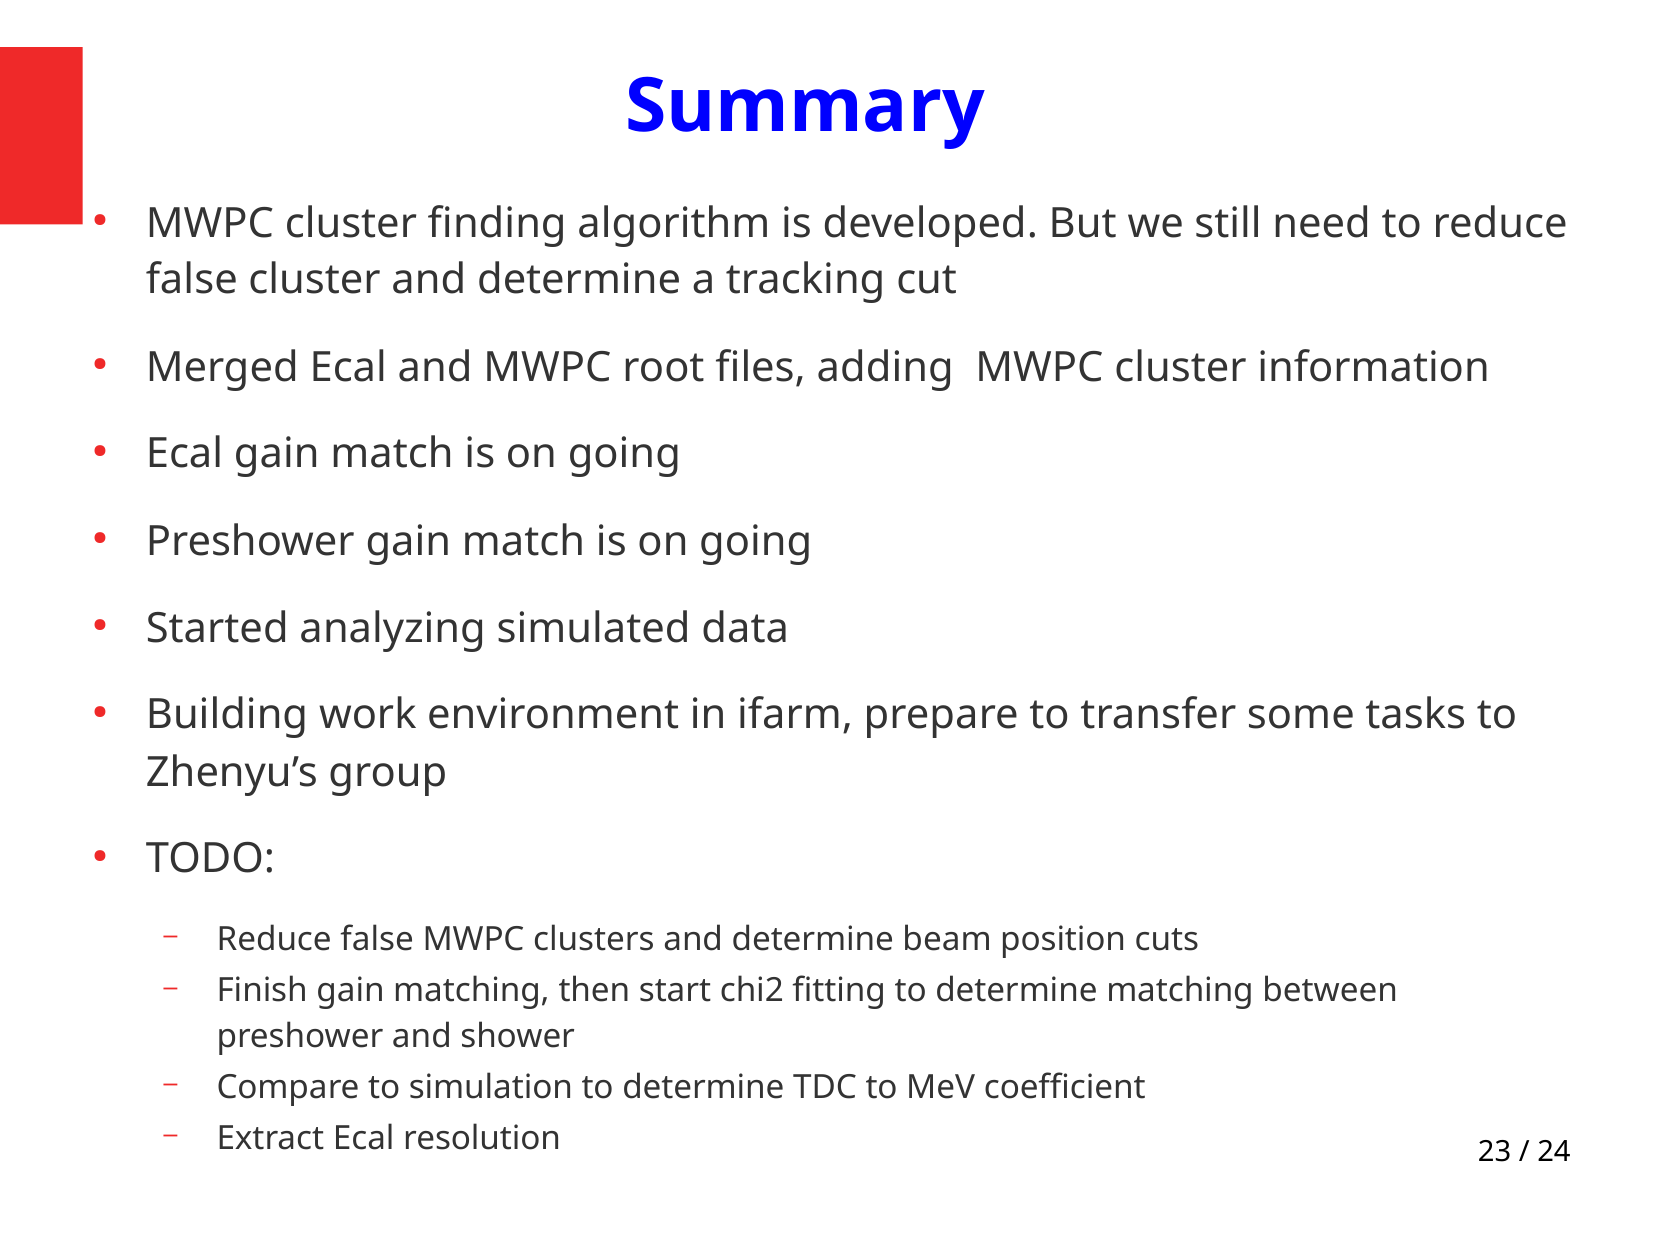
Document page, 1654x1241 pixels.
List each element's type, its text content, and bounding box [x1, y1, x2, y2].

title Summary [88, 51, 1542, 154]
list MWPC cluster finding algorithm is developed. But we still need to reduce false cluster and determine a tracking cut Merged Ecal and MWPC root files, adding MWPC cluster information Ecal gain match is on going Preshower gain match is on going Started analyzing simulated data Building work environment in ifarm, prepare to transfer some tasks to Zhenyu’s group TODO: Reduce false MWPC clusters and determine beam position cuts Finish gain matching, then start chi2 fitting to determine matching between preshower and shower Compare to simulation to determine TDC to MeV coefficient Extract Ecal resolution [75, 192, 1576, 1093]
